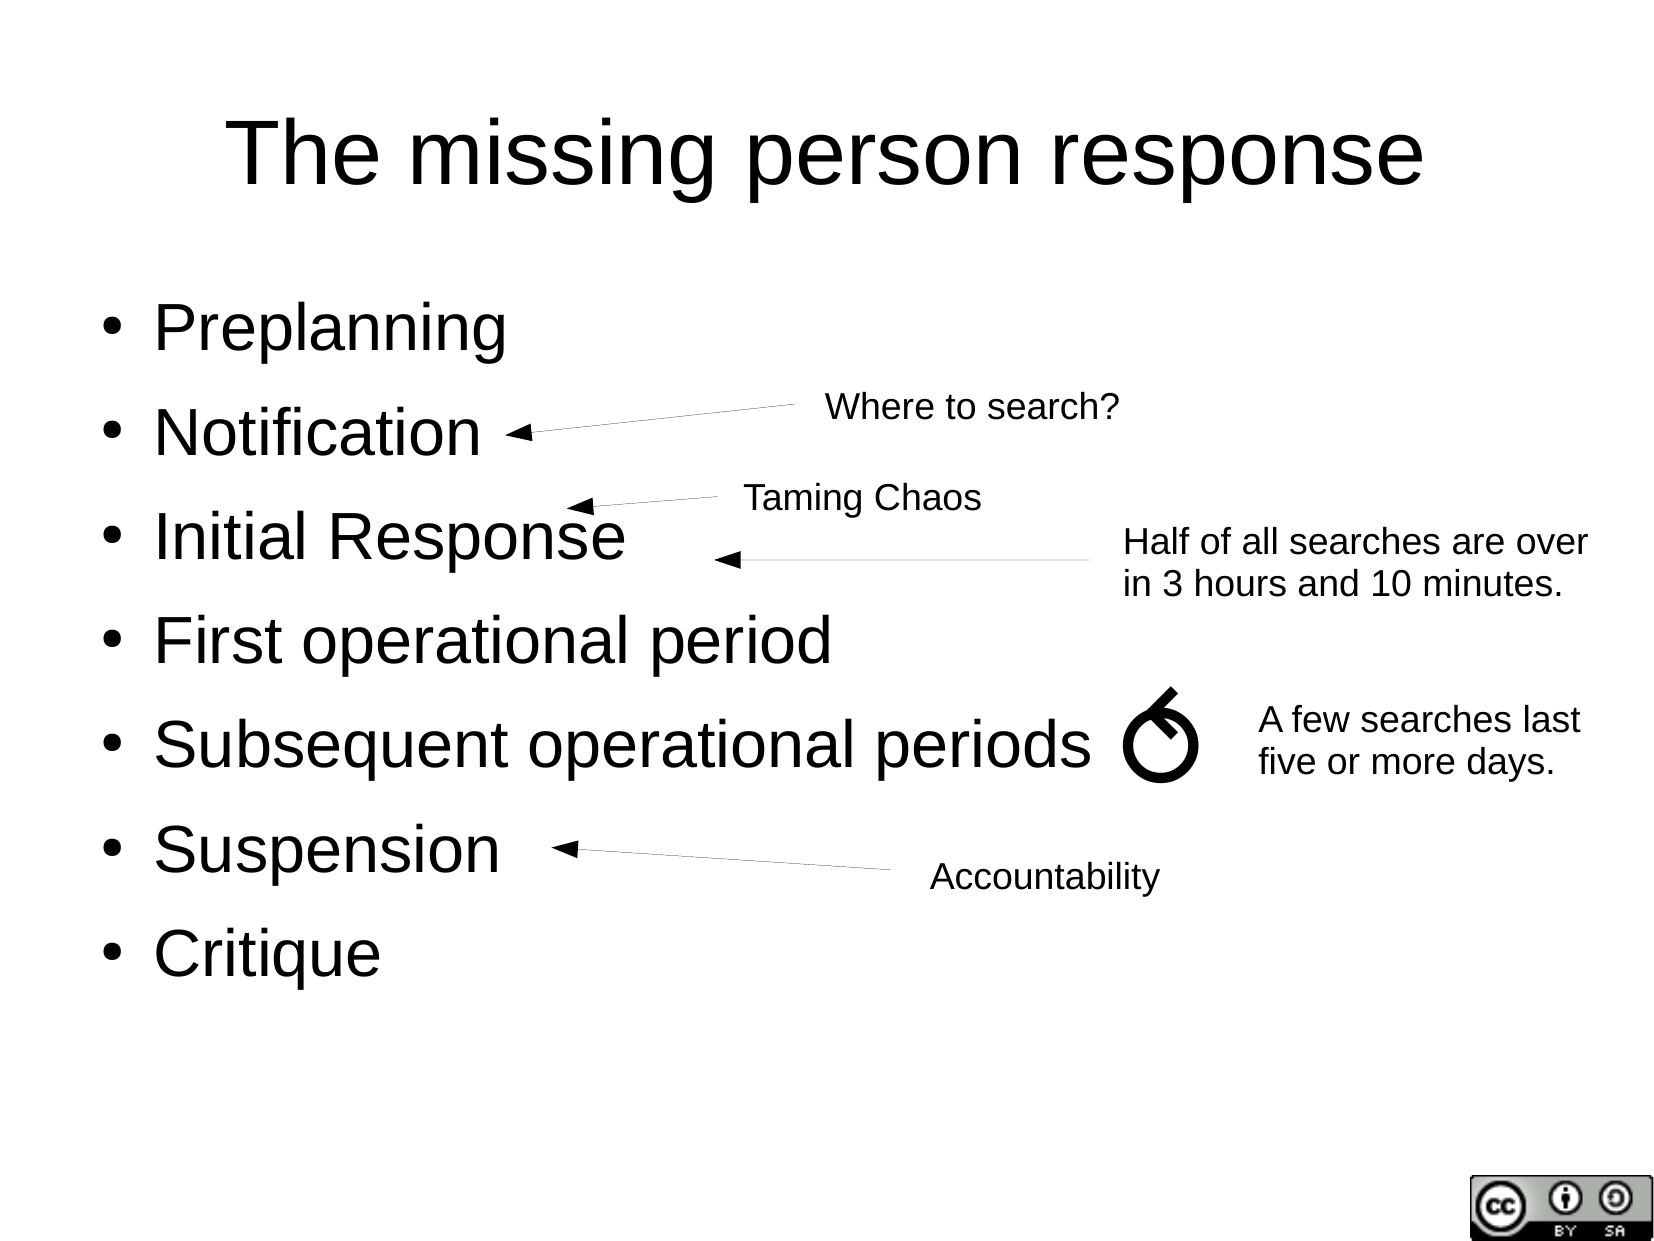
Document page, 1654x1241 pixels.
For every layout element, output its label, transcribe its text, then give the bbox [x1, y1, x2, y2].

text_box Where to search? [809, 378, 1136, 436]
list Preplanning Notification Initial Response First operational period Subsequent operational periods Suspension Critique [82, 290, 1571, 1010]
text_box Half of all searches are over in 3 hours and 10 minutes. [1108, 512, 1604, 612]
text_box ⥀ [1059, 670, 1220, 826]
picture [1470, 1175, 1654, 1241]
text_box A few searches last five or more days. [1243, 691, 1596, 790]
text_box Accountability [915, 847, 1176, 905]
text_box Taming Chaos [728, 469, 997, 527]
title The missing person response [82, 49, 1571, 257]
